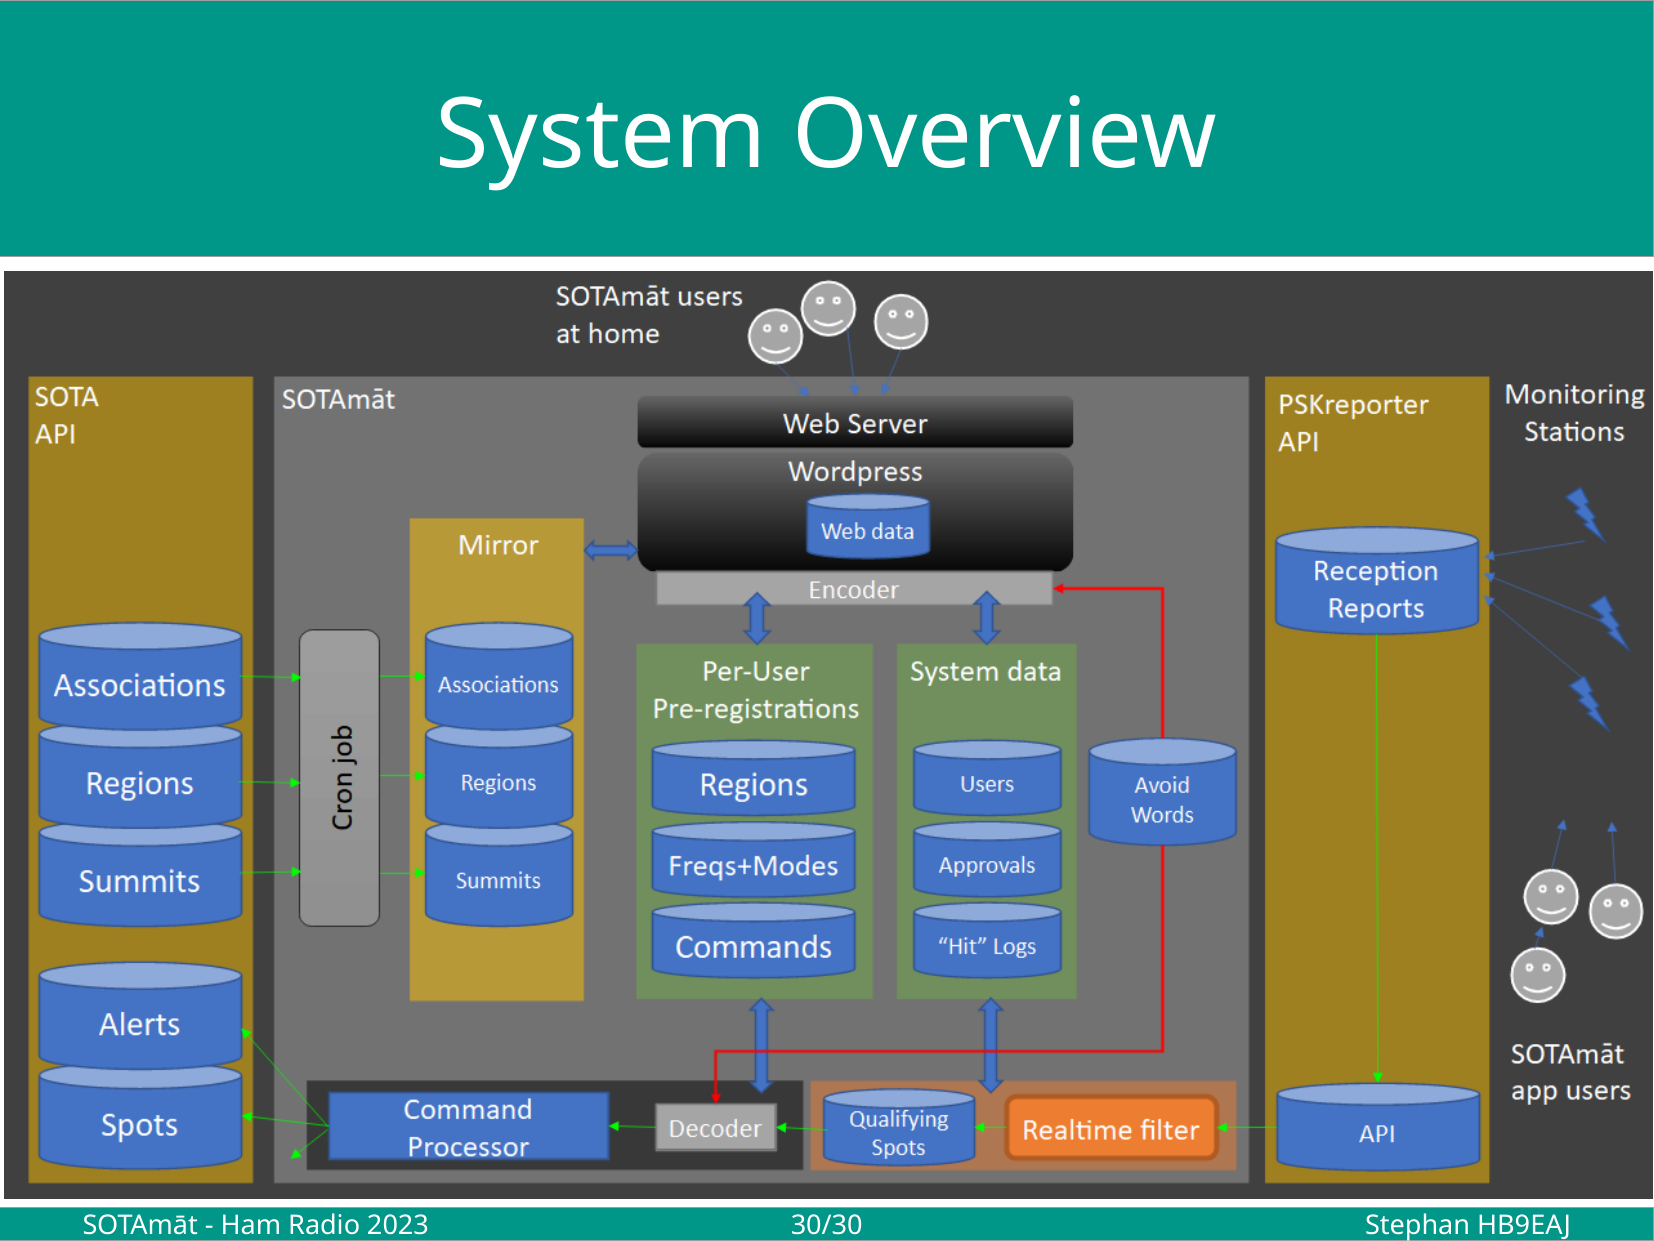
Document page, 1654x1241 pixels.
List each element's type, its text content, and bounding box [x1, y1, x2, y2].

title System Overview [82, 0, 1571, 257]
picture [4, 271, 1653, 1199]
